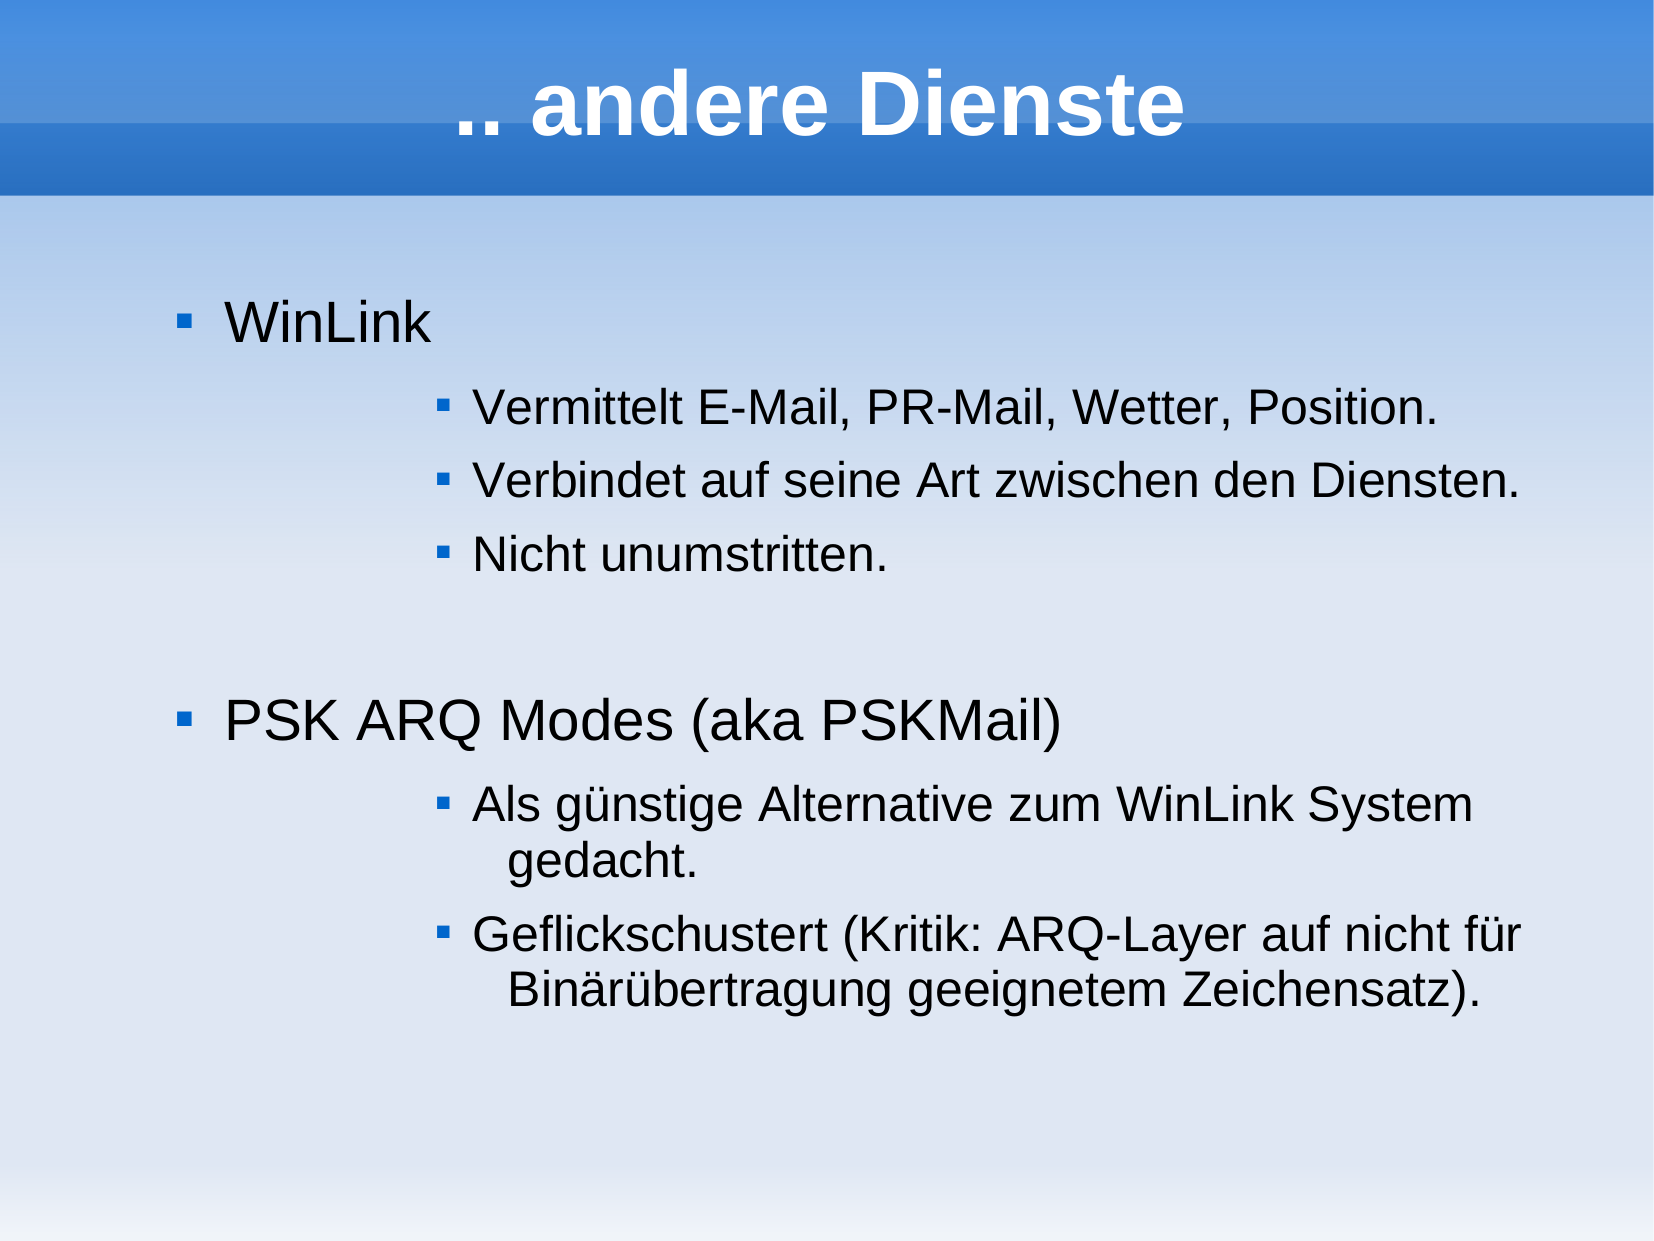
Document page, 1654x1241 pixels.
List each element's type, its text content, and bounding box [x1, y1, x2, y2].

title .. andere Dienste [76, 7, 1565, 200]
list WinLink Vermittelt E-Mail, PR-Mail, Wetter, Position. Verbindet auf seine Art zwischen den Diensten. Nicht unumstritten. PSK ARQ Modes (aka PSKMail) Als günstige Alternative zum WinLink System gedacht. Geflickschustert (Kritik: ARQ-Layer auf nicht für Binärübertragung geeignetem Zeichensatz). [82, 290, 1571, 1101]
picture [0, 0, 1654, 1241]
